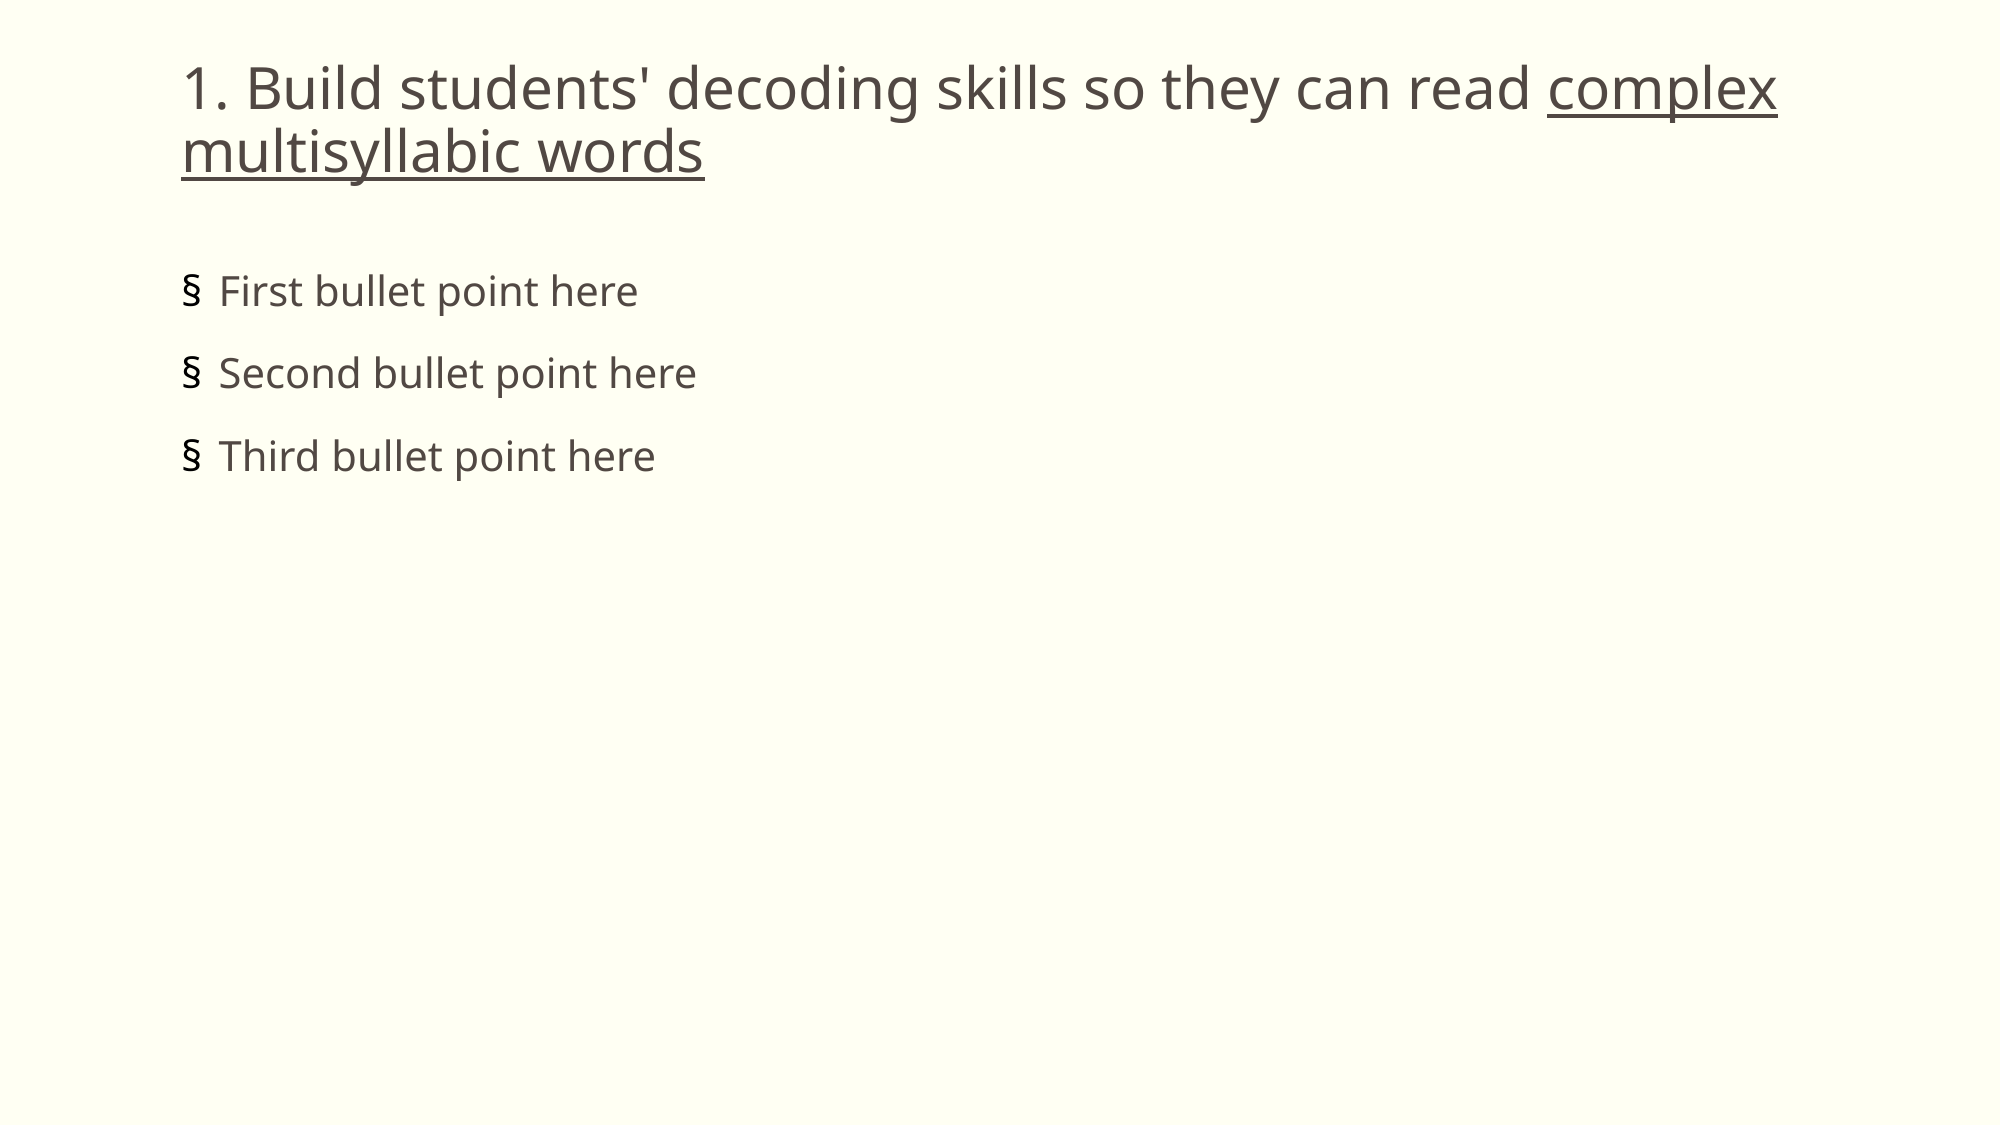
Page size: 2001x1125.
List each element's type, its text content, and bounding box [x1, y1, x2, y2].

list First bullet point here Second bullet point here Third bullet point here [181, 262, 988, 1013]
title 1. Build students' decoding skills so they can read complex multisyllabic words [181, 12, 1819, 193]
